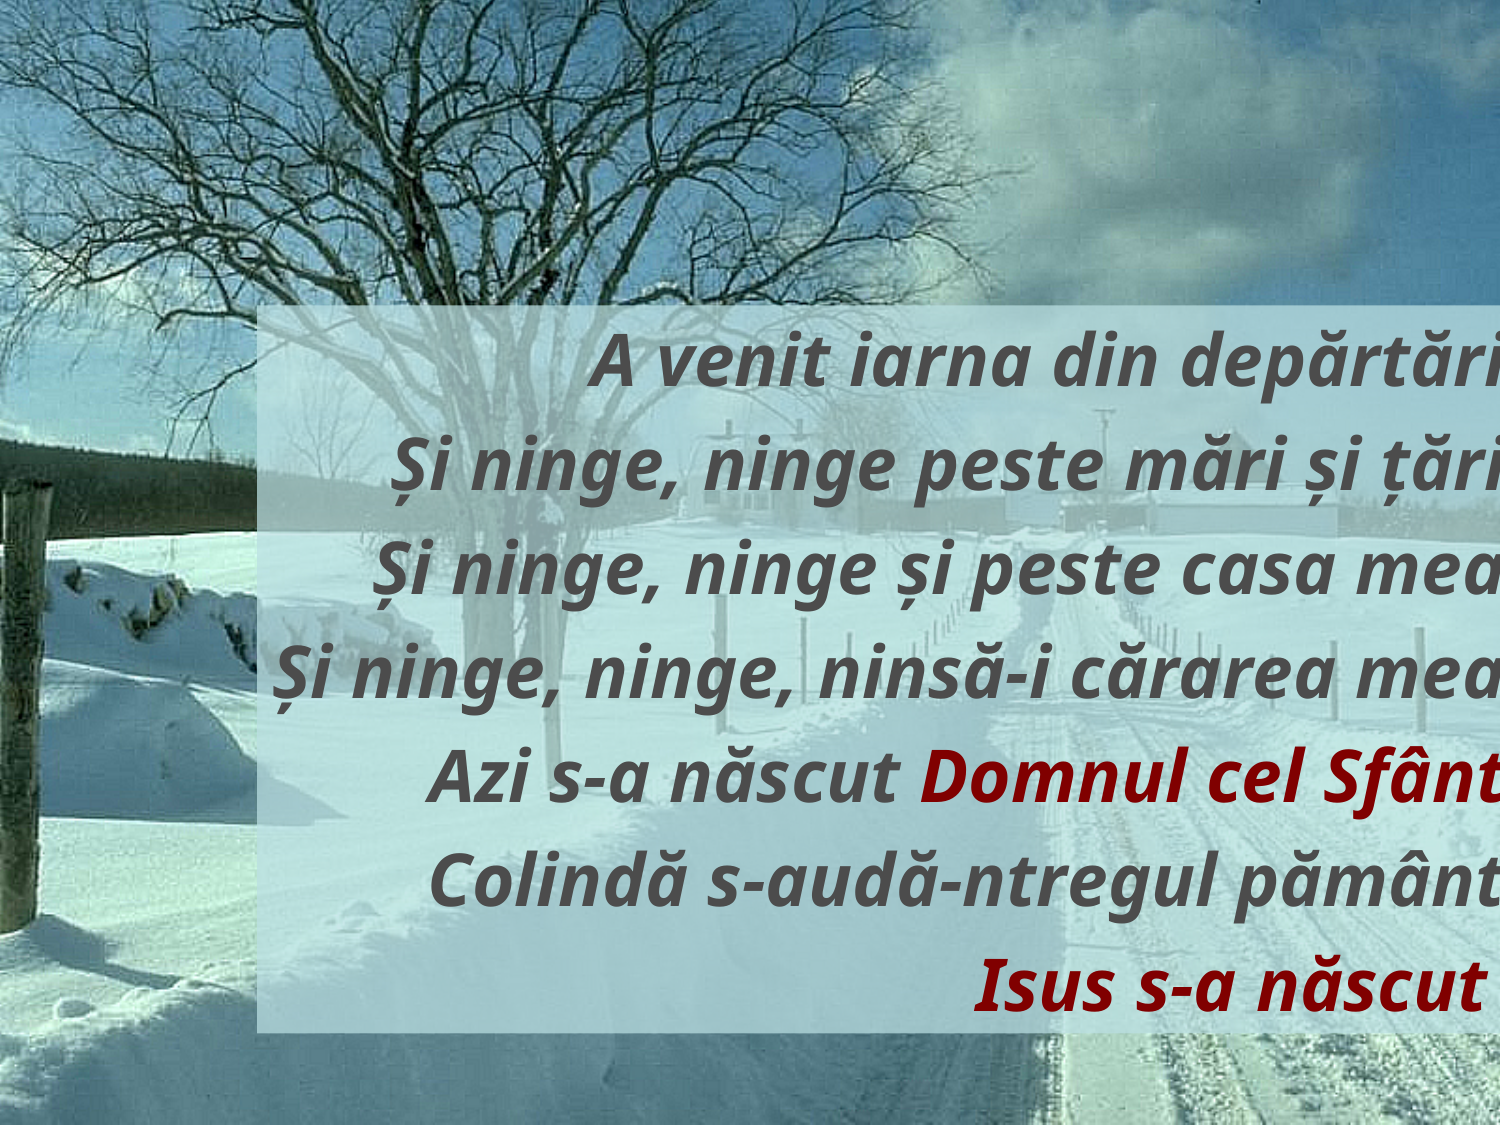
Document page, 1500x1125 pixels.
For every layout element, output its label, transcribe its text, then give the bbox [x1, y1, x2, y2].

text_box A venit iarna din depărtări, Şi ninge, ninge peste mări şi ţări. Şi ninge, ninge şi peste casa mea, Şi ninge, ninge, ninsă-i cărarea mea! Azi s-a născut Domnul cel Sfânt! Colindă s-audă-ntregul pământ: Isus s-a născut ! [257, 305, 1500, 1034]
picture [0, 0, 1500, 1125]
